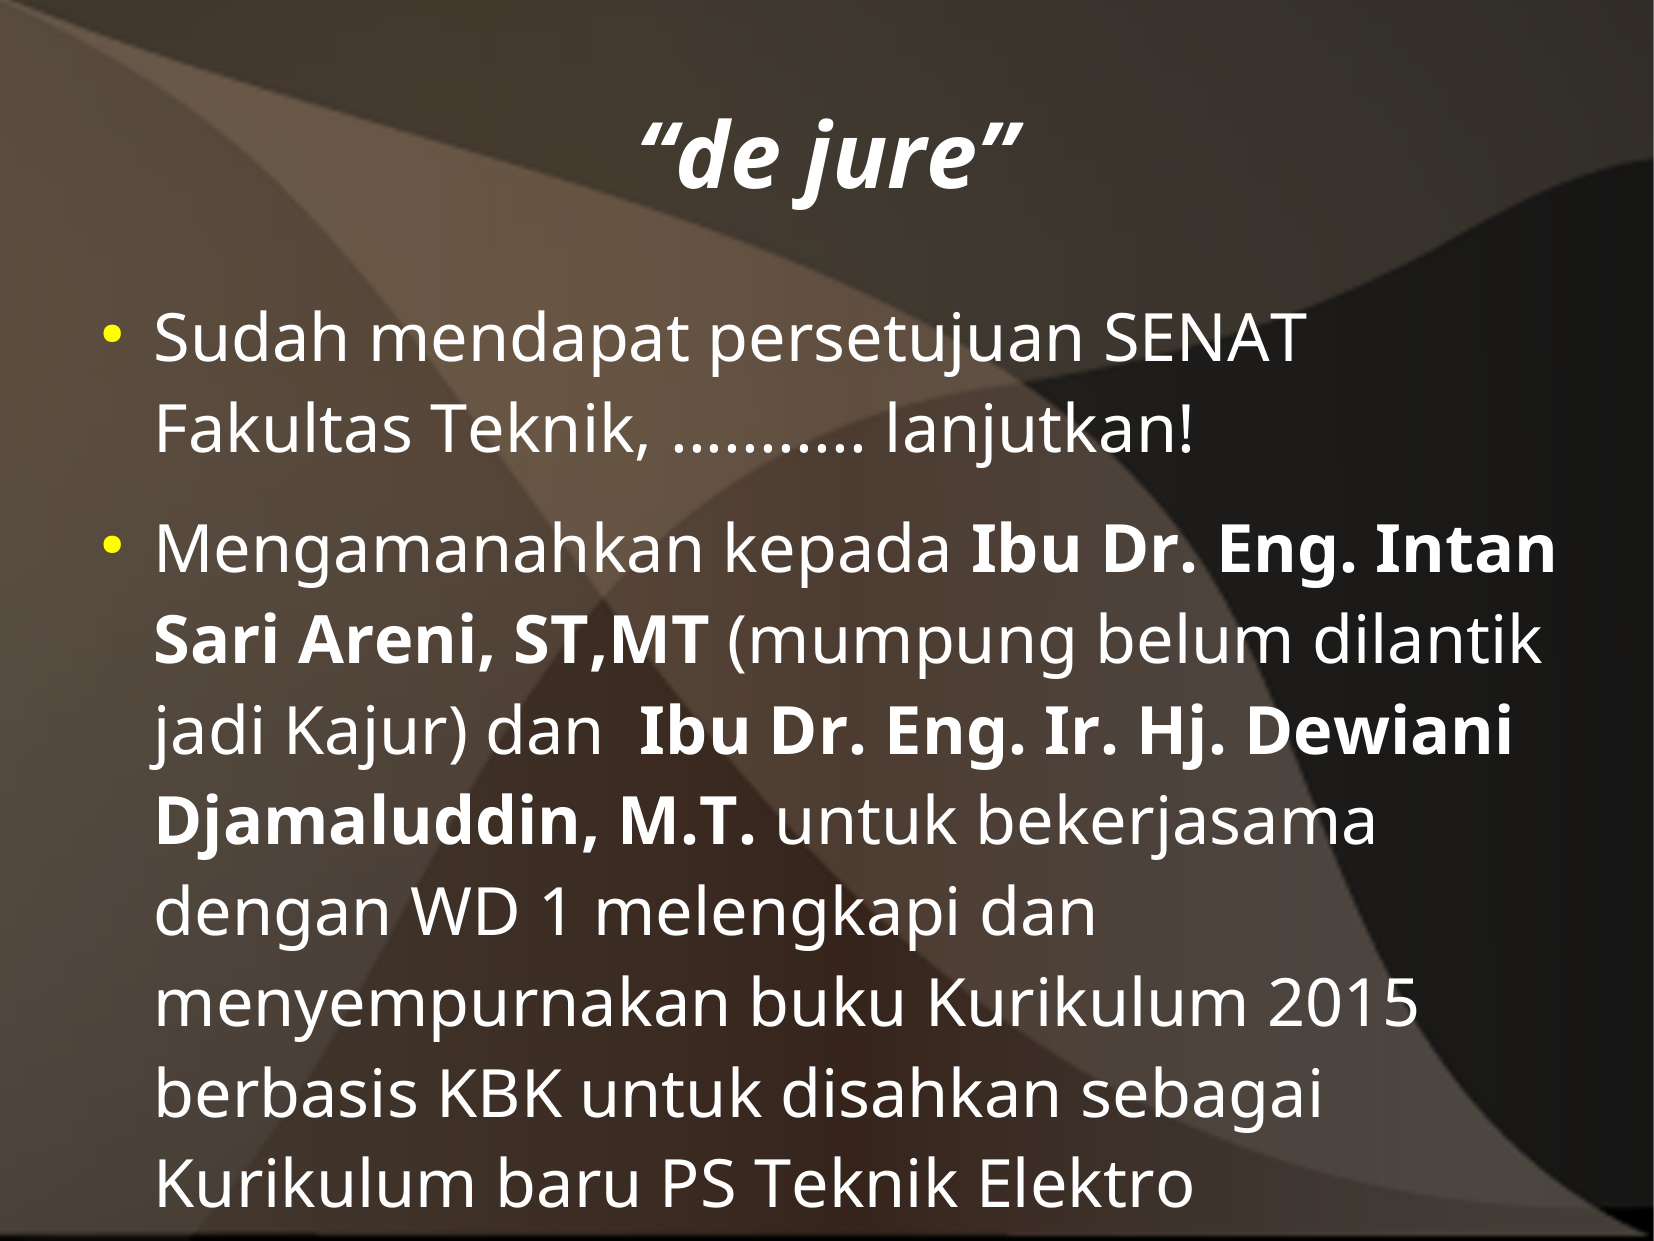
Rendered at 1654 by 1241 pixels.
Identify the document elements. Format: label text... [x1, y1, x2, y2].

list Sudah mendapat persetujuan SENAT Fakultas Teknik, ........... lanjutkan! Mengamanahkan kepada Ibu Dr. Eng. Intan Sari Areni, ST,MT (mumpung belum dilantik jadi Kajur) dan Ibu Dr. Eng. Ir. Hj. Dewiani Djamaluddin, M.T. untuk bekerjasama dengan WD 1 melengkapi dan menyempurnakan buku Kurikulum 2015 berbasis KBK untuk disahkan sebagai Kurikulum baru PS Teknik Elektro TARGET : Disahkan akhir Juli 2015 [82, 290, 1571, 1100]
title “de jure” [82, 49, 1571, 257]
picture [0, 0, 1654, 1241]
